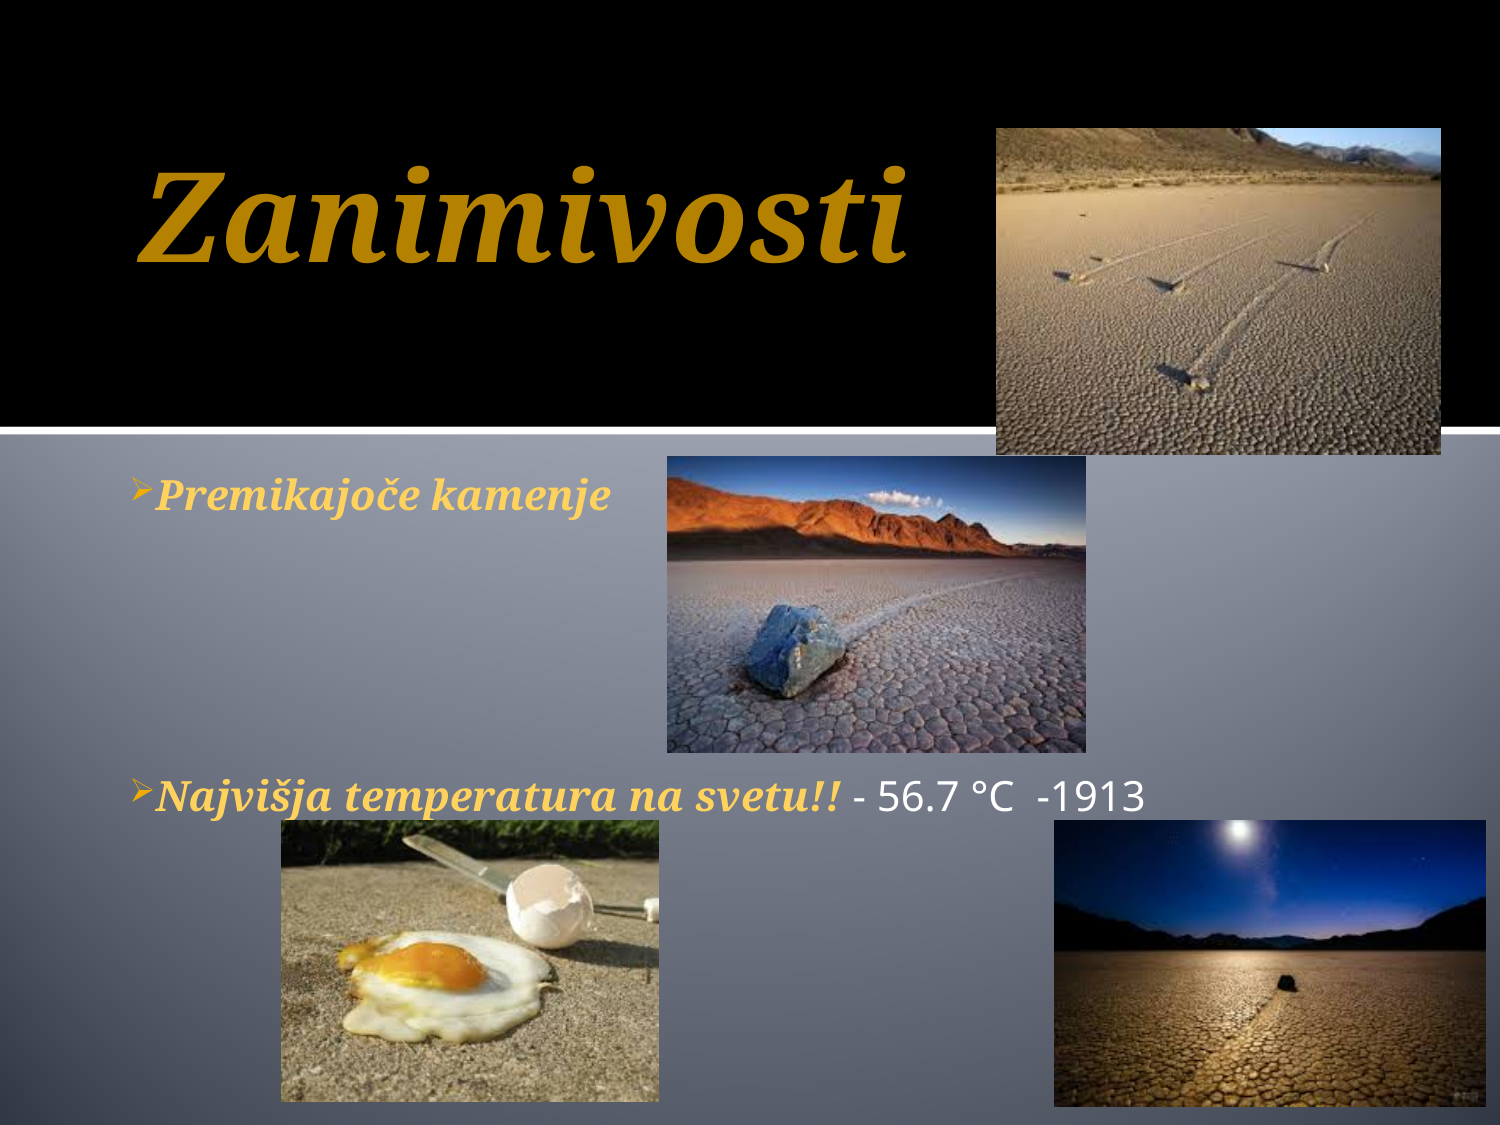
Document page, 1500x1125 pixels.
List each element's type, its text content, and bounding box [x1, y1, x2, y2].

title Zanimivosti [123, 19, 1438, 288]
list Premikajoče kamenje Najvišja temperatura na svetu!! - 56.7 °C -1913 [105, 468, 1422, 1067]
picture [0, 128, 1500, 1125]
